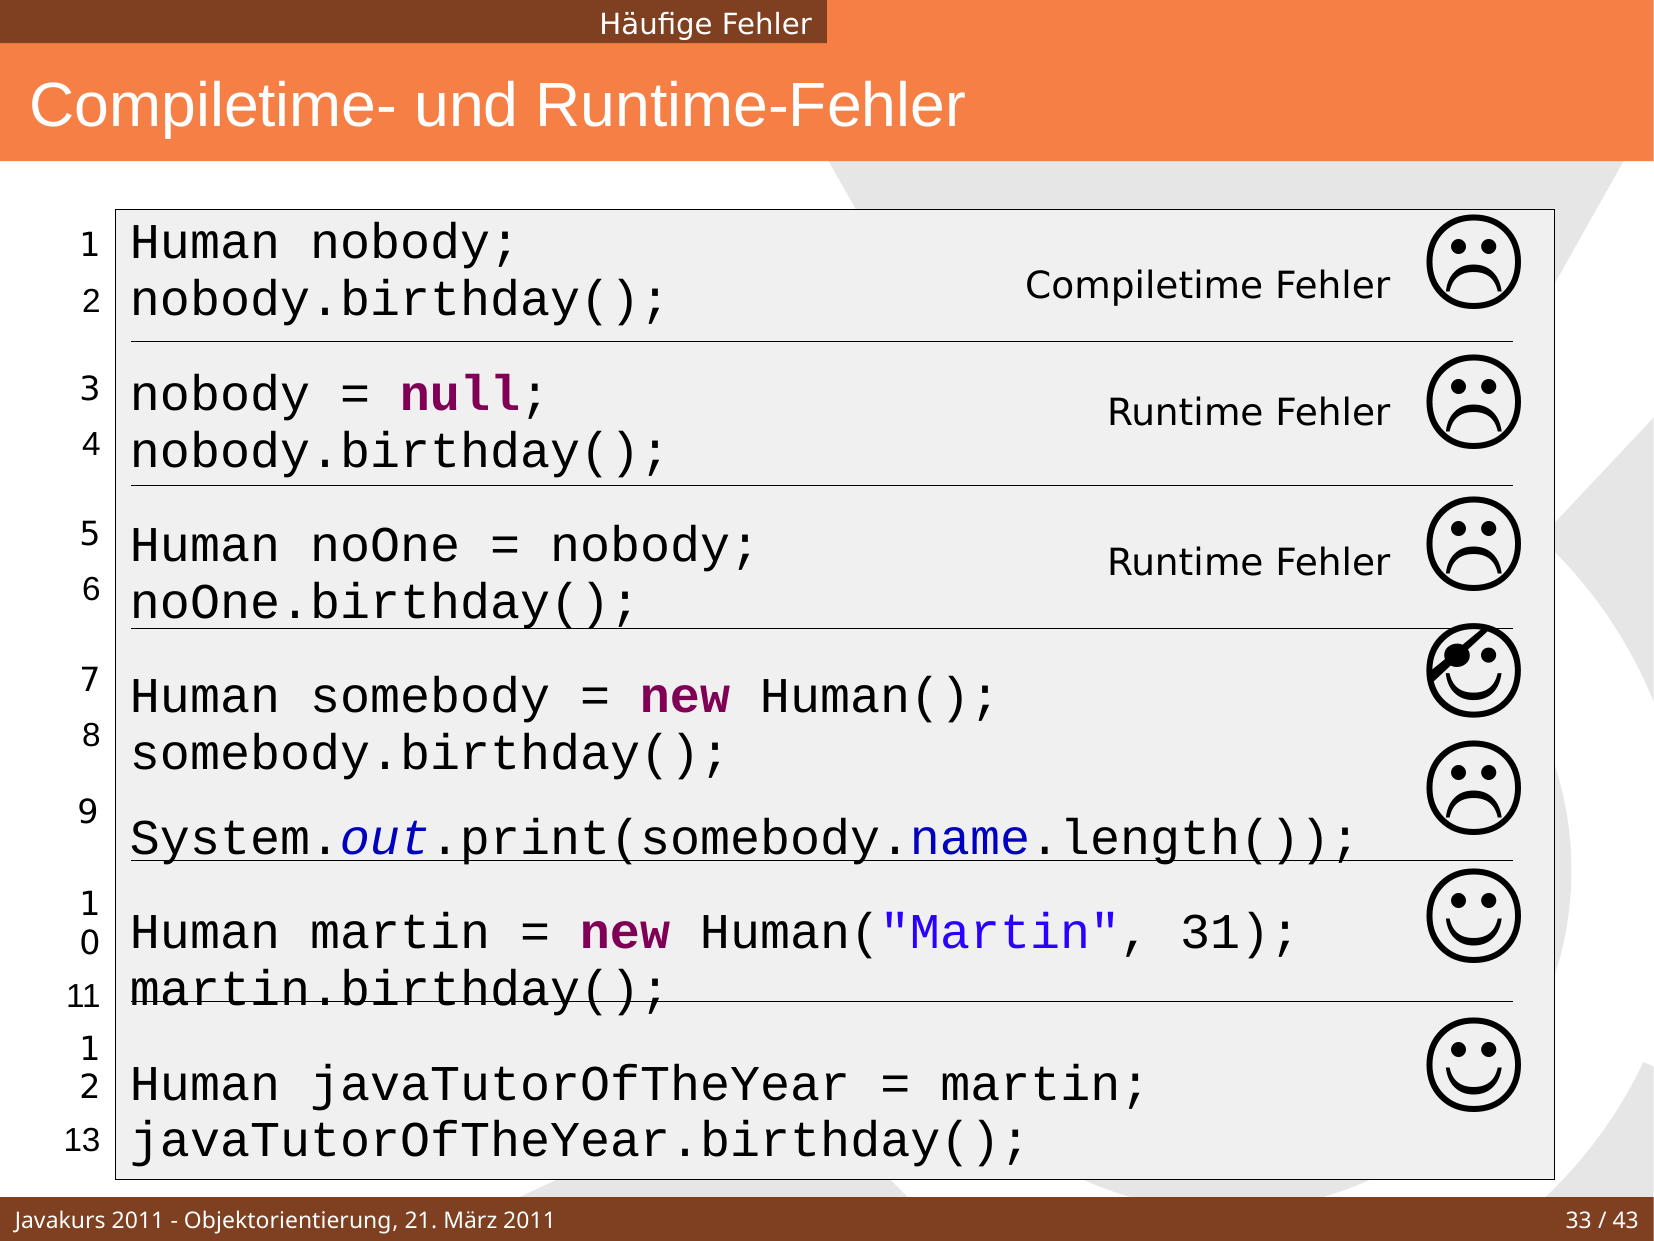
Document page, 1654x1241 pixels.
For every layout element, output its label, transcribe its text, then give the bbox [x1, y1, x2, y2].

table_header 12 [43, 1022, 115, 1114]
text_box  [1421, 874, 1528, 1000]
text_box Runtime Fehler [1092, 533, 1406, 592]
text_box  [1421, 502, 1528, 628]
table_header 3 [54, 361, 115, 417]
table_header 5 [54, 506, 115, 561]
text_box  [1421, 361, 1528, 487]
table_header 1 [54, 217, 115, 273]
table_header 9 [52, 785, 113, 840]
text_box Häufige Fehler [29, 0, 827, 50]
text_box Runtime Fehler [1092, 383, 1406, 442]
text_box  [1421, 1023, 1528, 1149]
table_cell 11 [43, 970, 115, 1022]
table_header 10 [43, 877, 115, 970]
text_box  [1421, 629, 1528, 746]
table_cell 6 [54, 561, 115, 617]
title Compiletime- und Runtime-Fehler [29, 67, 1595, 143]
table_cell 2 [54, 273, 115, 328]
text_box Human nobody; nobody.birthday(); nobody = null; nobody.birthday(); Human noOne = nobody; noOne.birthday(); Human somebody = new Human(); somebody.birthday(); System.out.print(somebody.name.length()); Human martin = new Human("Martin", 31); martin.birthday(); Human javaTutorOfTheYear = martin; javaTutorOfTheYear.birthday(); [115, 209, 1555, 1139]
table_cell 8 [54, 707, 115, 763]
table_header 7 [54, 652, 115, 707]
text_box  [1421, 746, 1528, 872]
text_box Compiletime Fehler [1010, 256, 1406, 315]
text_box  [1421, 221, 1528, 347]
table_cell 13 [43, 1114, 115, 1167]
table_cell 4 [54, 417, 115, 472]
